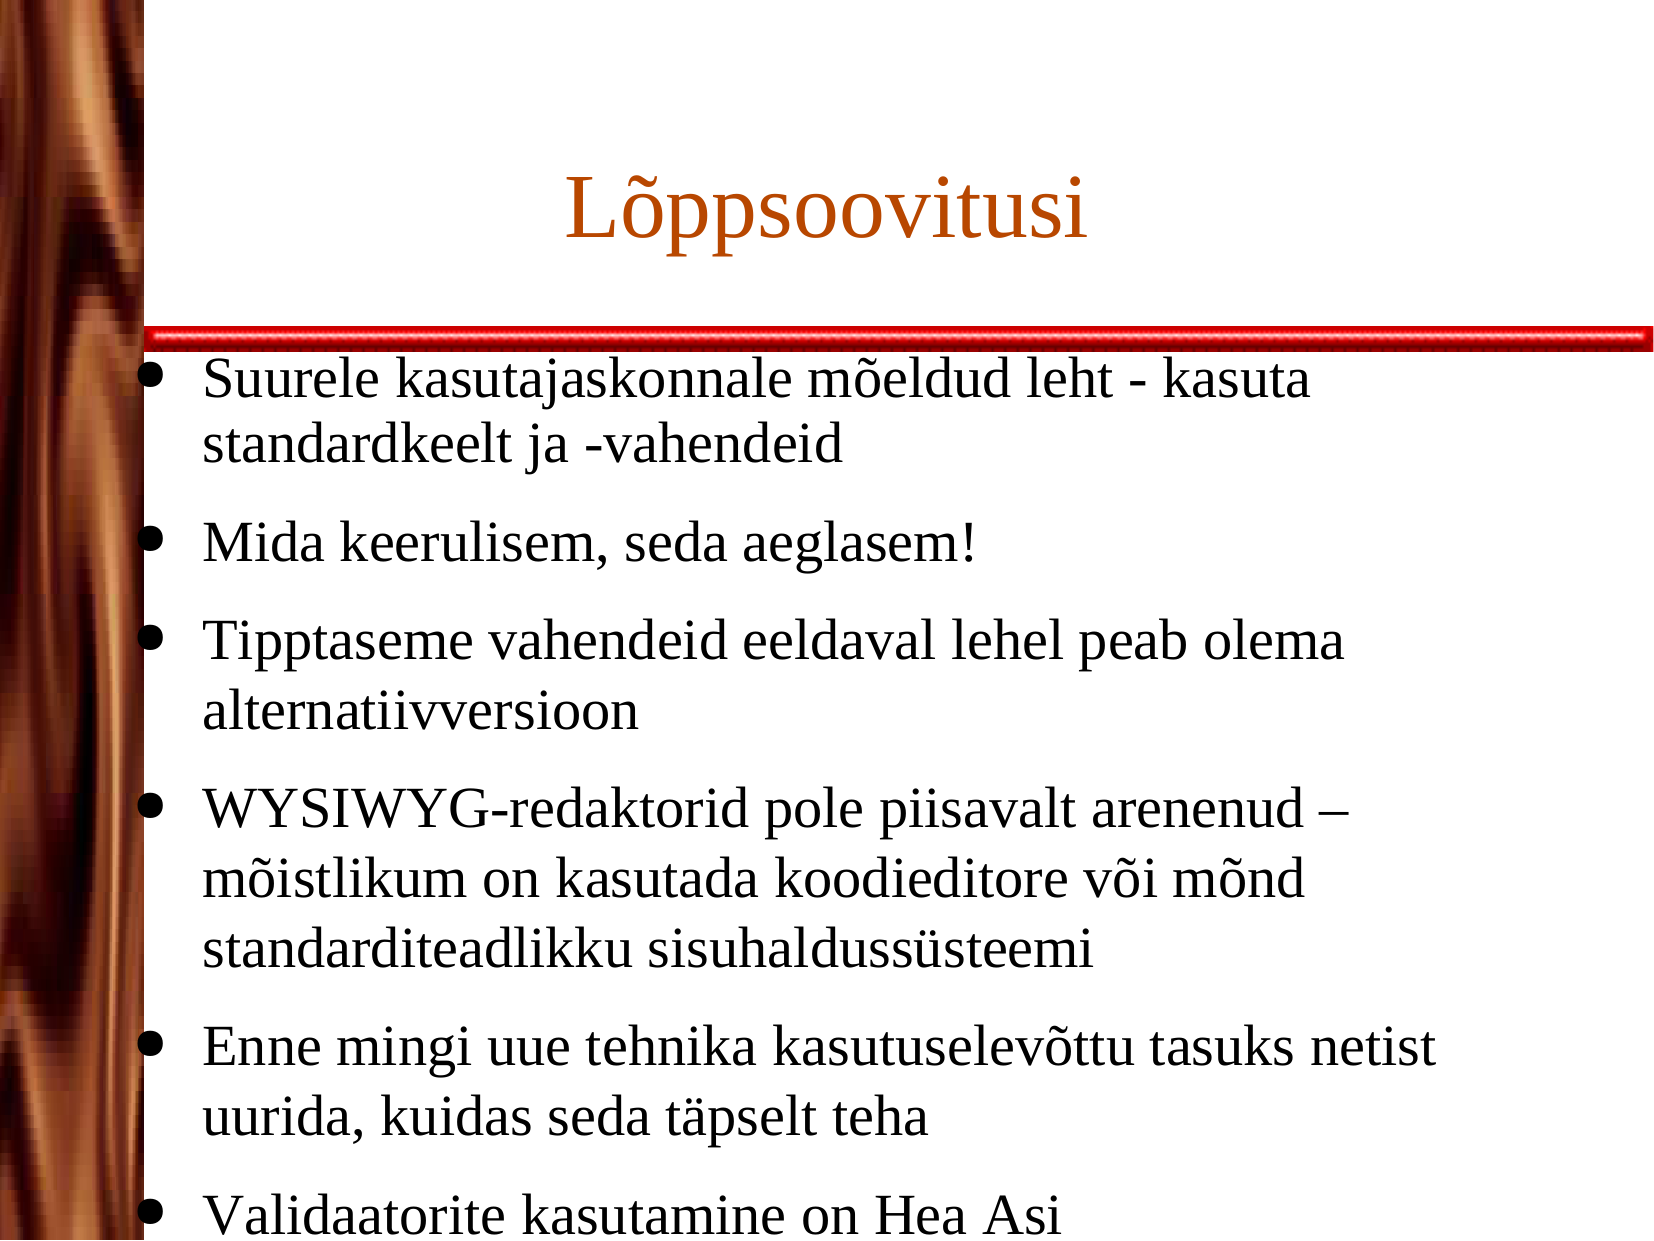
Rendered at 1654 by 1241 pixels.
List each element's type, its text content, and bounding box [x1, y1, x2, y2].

list Suurele kasutajaskonnale mõeldud leht - kasuta standardkeelt ja -vahendeid Mida keerulisem, seda aeglasem! Tipptaseme vahendeid eeldaval lehel peab olema alternatiivversioon WYSIWYG-redaktorid pole piisavalt arenenud – mõistlikum on kasutada koodieditore või mõnd standarditeadlikku sisuhaldussüsteemi Enne mingi uue tehnika kasutuselevõttu tasuks netist uurida, kuidas seda täpselt teha Validaatorite kasutamine on Hea Asi [121, 344, 1533, 1241]
title Lõppsoovitusi [121, 102, 1533, 310]
picture [0, 0, 1654, 1240]
